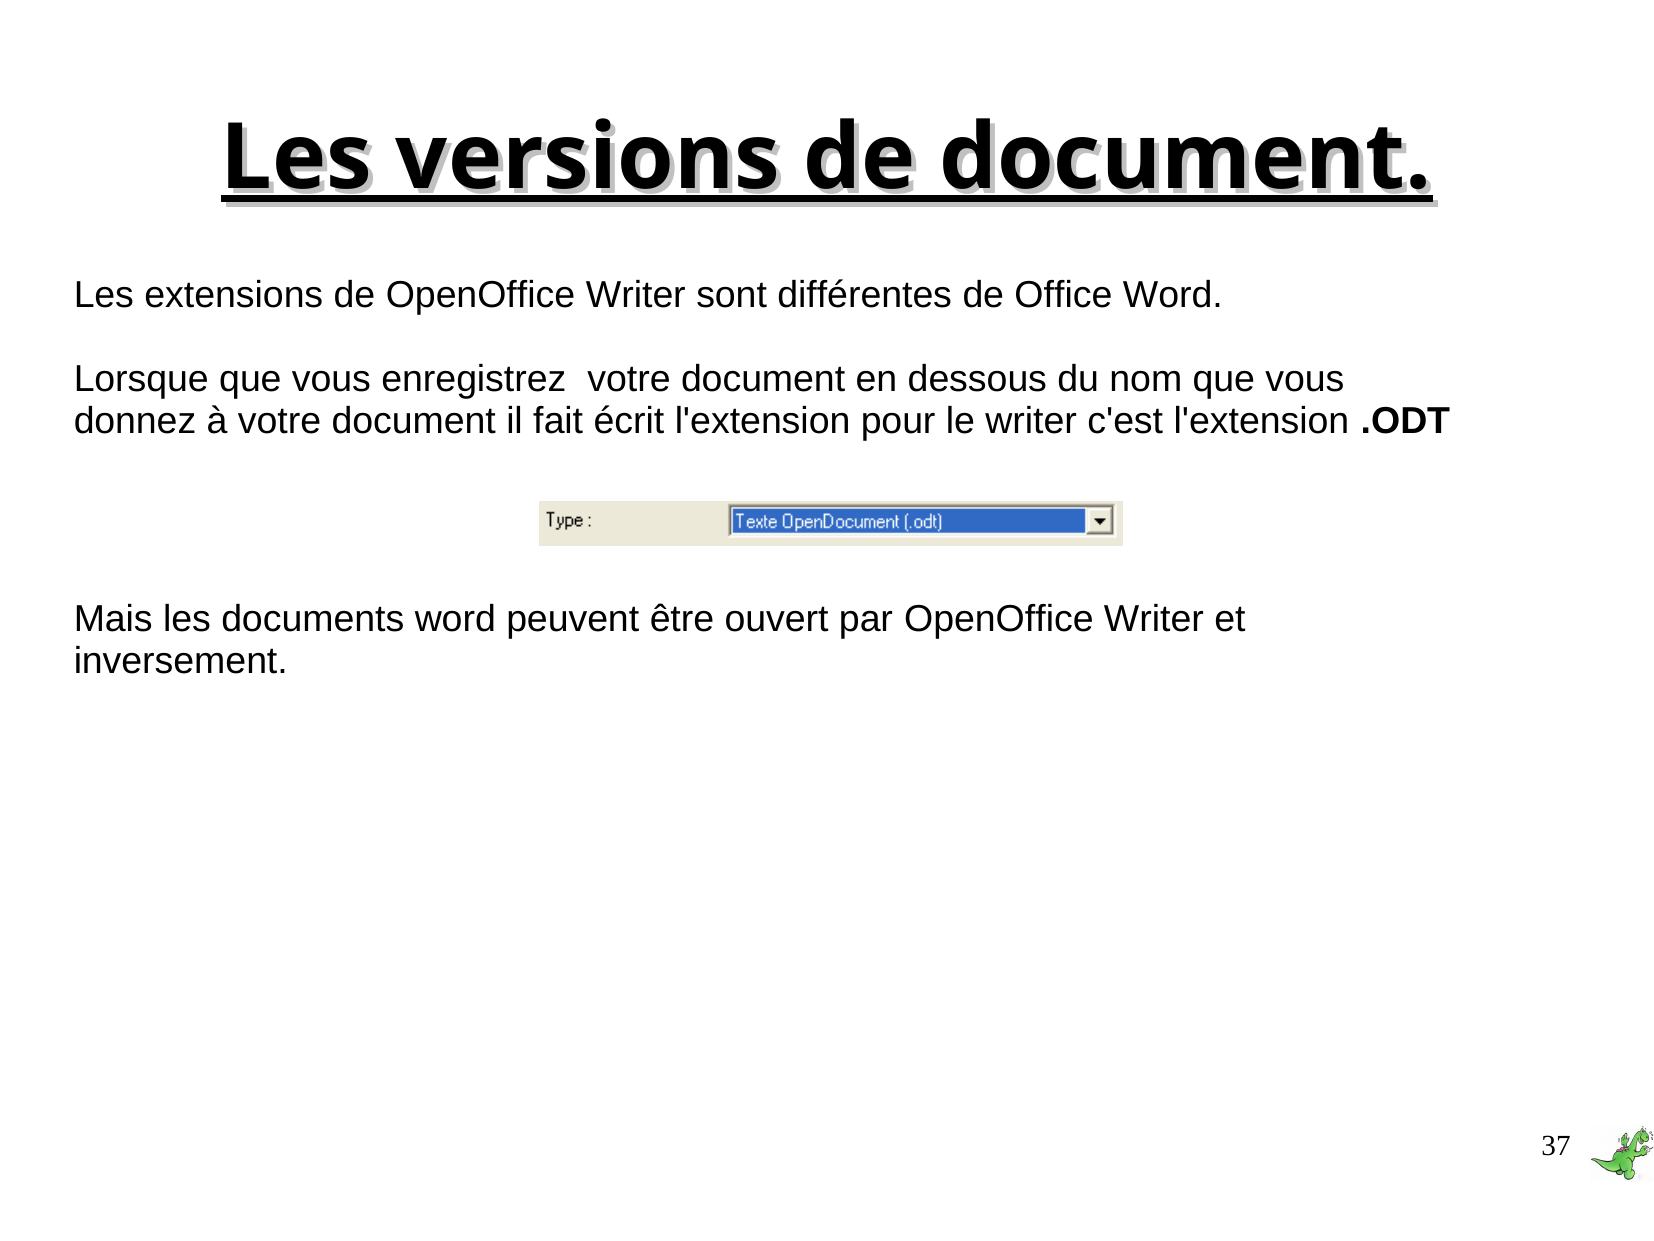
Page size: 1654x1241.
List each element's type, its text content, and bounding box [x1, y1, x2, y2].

picture [1590, 1124, 1654, 1182]
text_box Mais les documents word peuvent être ouvert par OpenOffice Writer et inversement. [59, 590, 1447, 690]
title Les versions de document. [82, 49, 1571, 257]
text_box Les extensions de OpenOffice Writer sont différentes de Office Word. Lorsque que vous enregistrez votre document en dessous du nom que vous donnez à votre document il fait écrit l'extension pour le writer c'est l'extension .ODT [59, 265, 1477, 494]
picture [539, 501, 1123, 546]
